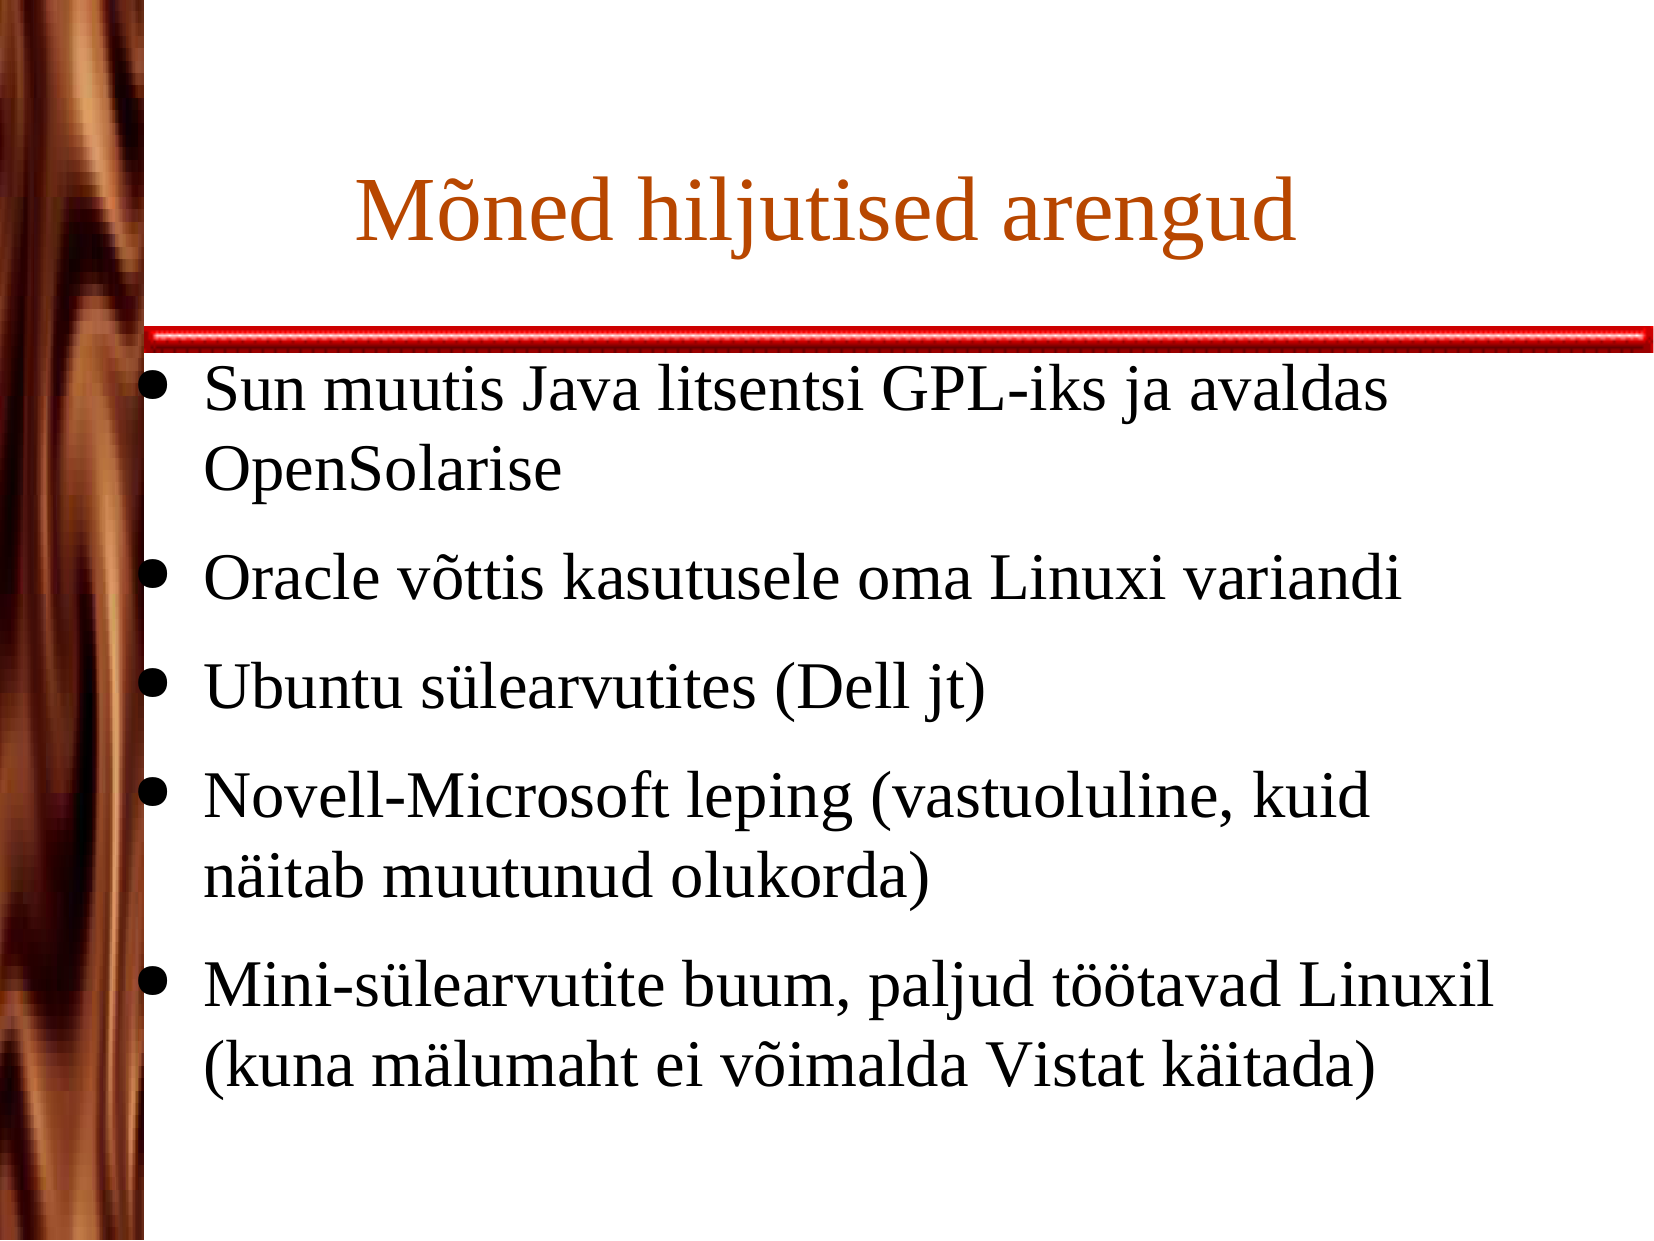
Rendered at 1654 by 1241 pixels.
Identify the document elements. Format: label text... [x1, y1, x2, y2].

title Mõned hiljutised arengud [121, 98, 1533, 314]
picture [0, 0, 1654, 1240]
list Sun muutis Java litsentsi GPL-iks ja avaldas OpenSolarise Oracle võttis kasutusele oma Linuxi variandi Ubuntu sülearvutites (Dell jt) Novell-Microsoft leping (vastuoluline, kuid näitab muutunud olukorda) Mini-sülearvutite buum, paljud töötavad Linuxil (kuna mälumaht ei võimalda Vistat käitada) [121, 344, 1533, 1126]
